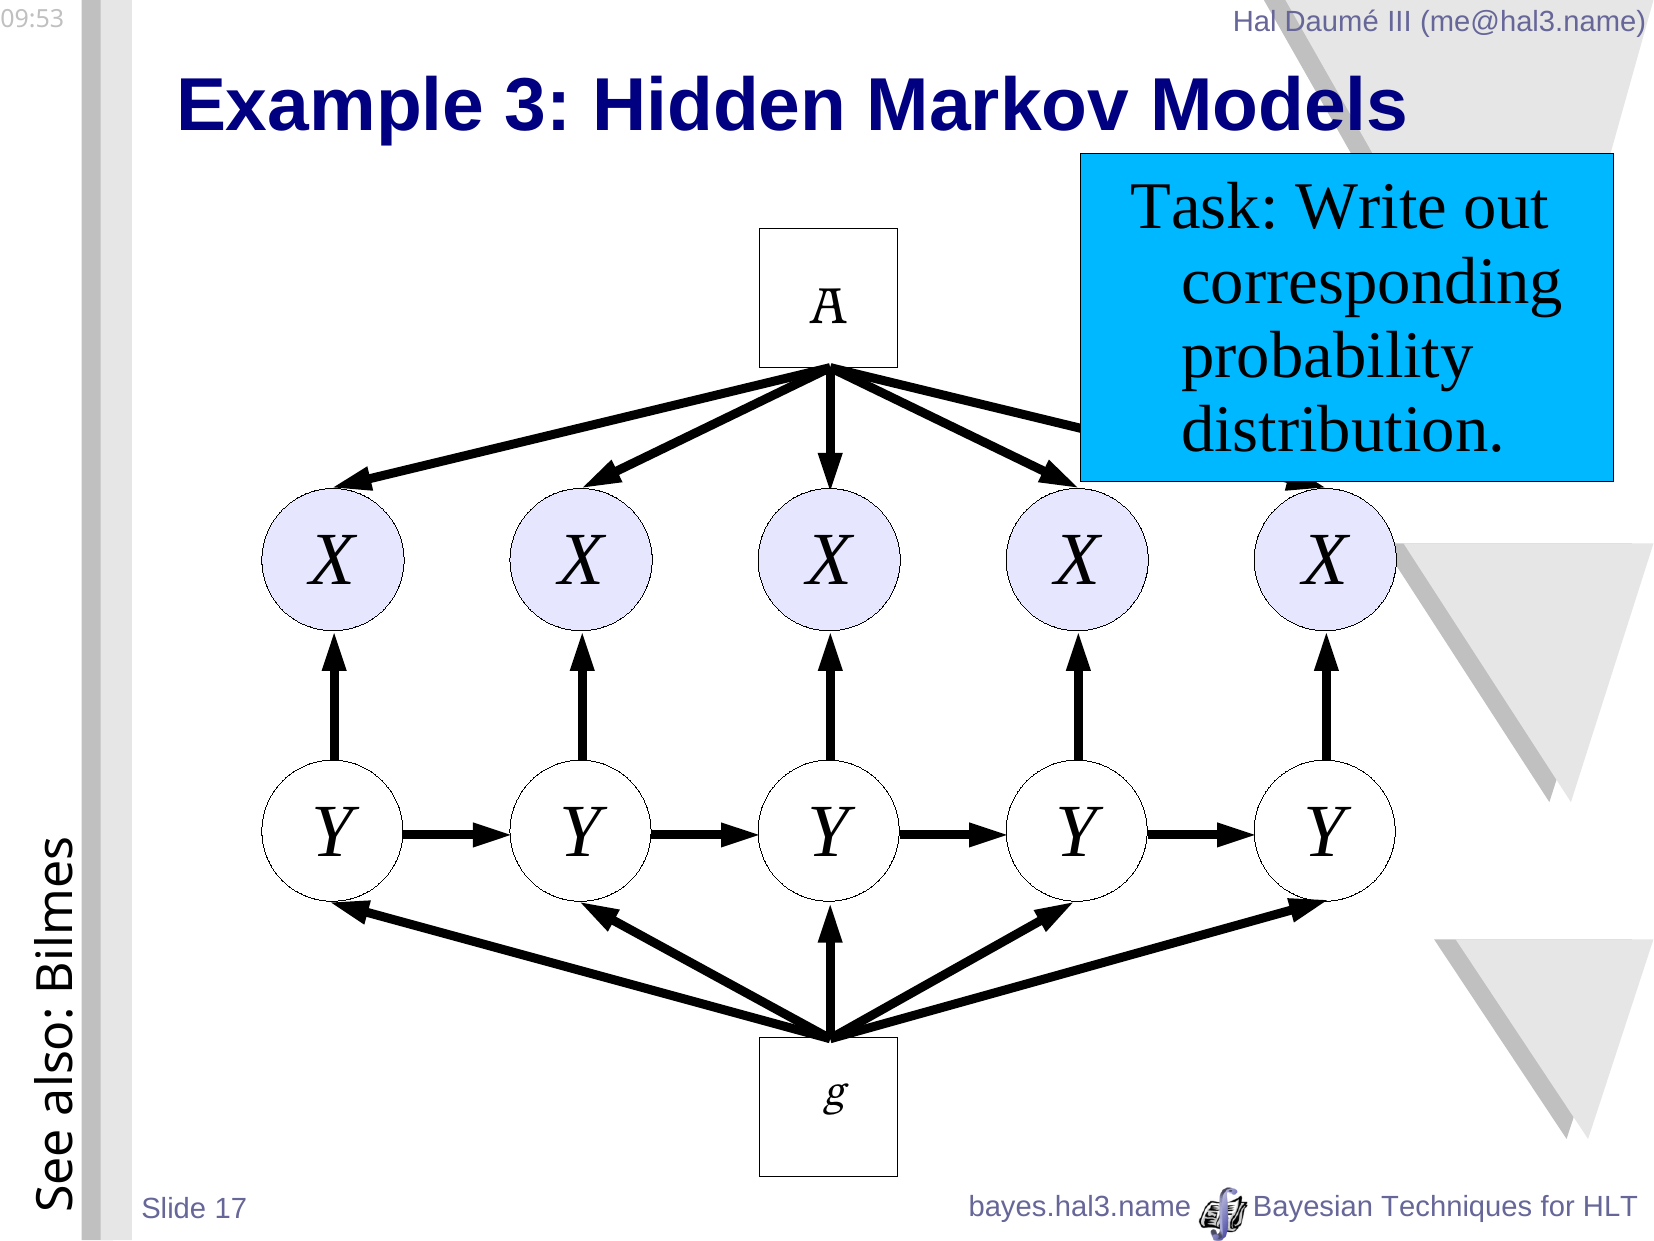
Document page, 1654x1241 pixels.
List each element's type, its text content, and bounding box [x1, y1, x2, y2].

picture [1198, 1186, 1248, 1241]
text_box  [759, 1037, 898, 1177]
text_box  [759, 228, 898, 368]
text_box Y [1006, 760, 1148, 902]
text_box X [509, 488, 653, 631]
text_box X [1006, 488, 1149, 631]
text_box X [261, 488, 405, 631]
text_box Y [758, 760, 900, 902]
text_box Y [509, 760, 652, 902]
text_box Task: Write out corresponding probability distribution. [1080, 153, 1614, 482]
text_box See also: Bilmes [19, 836, 80, 1213]
text_box X [1254, 488, 1397, 631]
text_box X [758, 488, 901, 631]
title Example 3: Hidden Markov Models [176, 44, 1509, 166]
text_box Y [261, 760, 403, 902]
text_box Y [1254, 760, 1396, 902]
